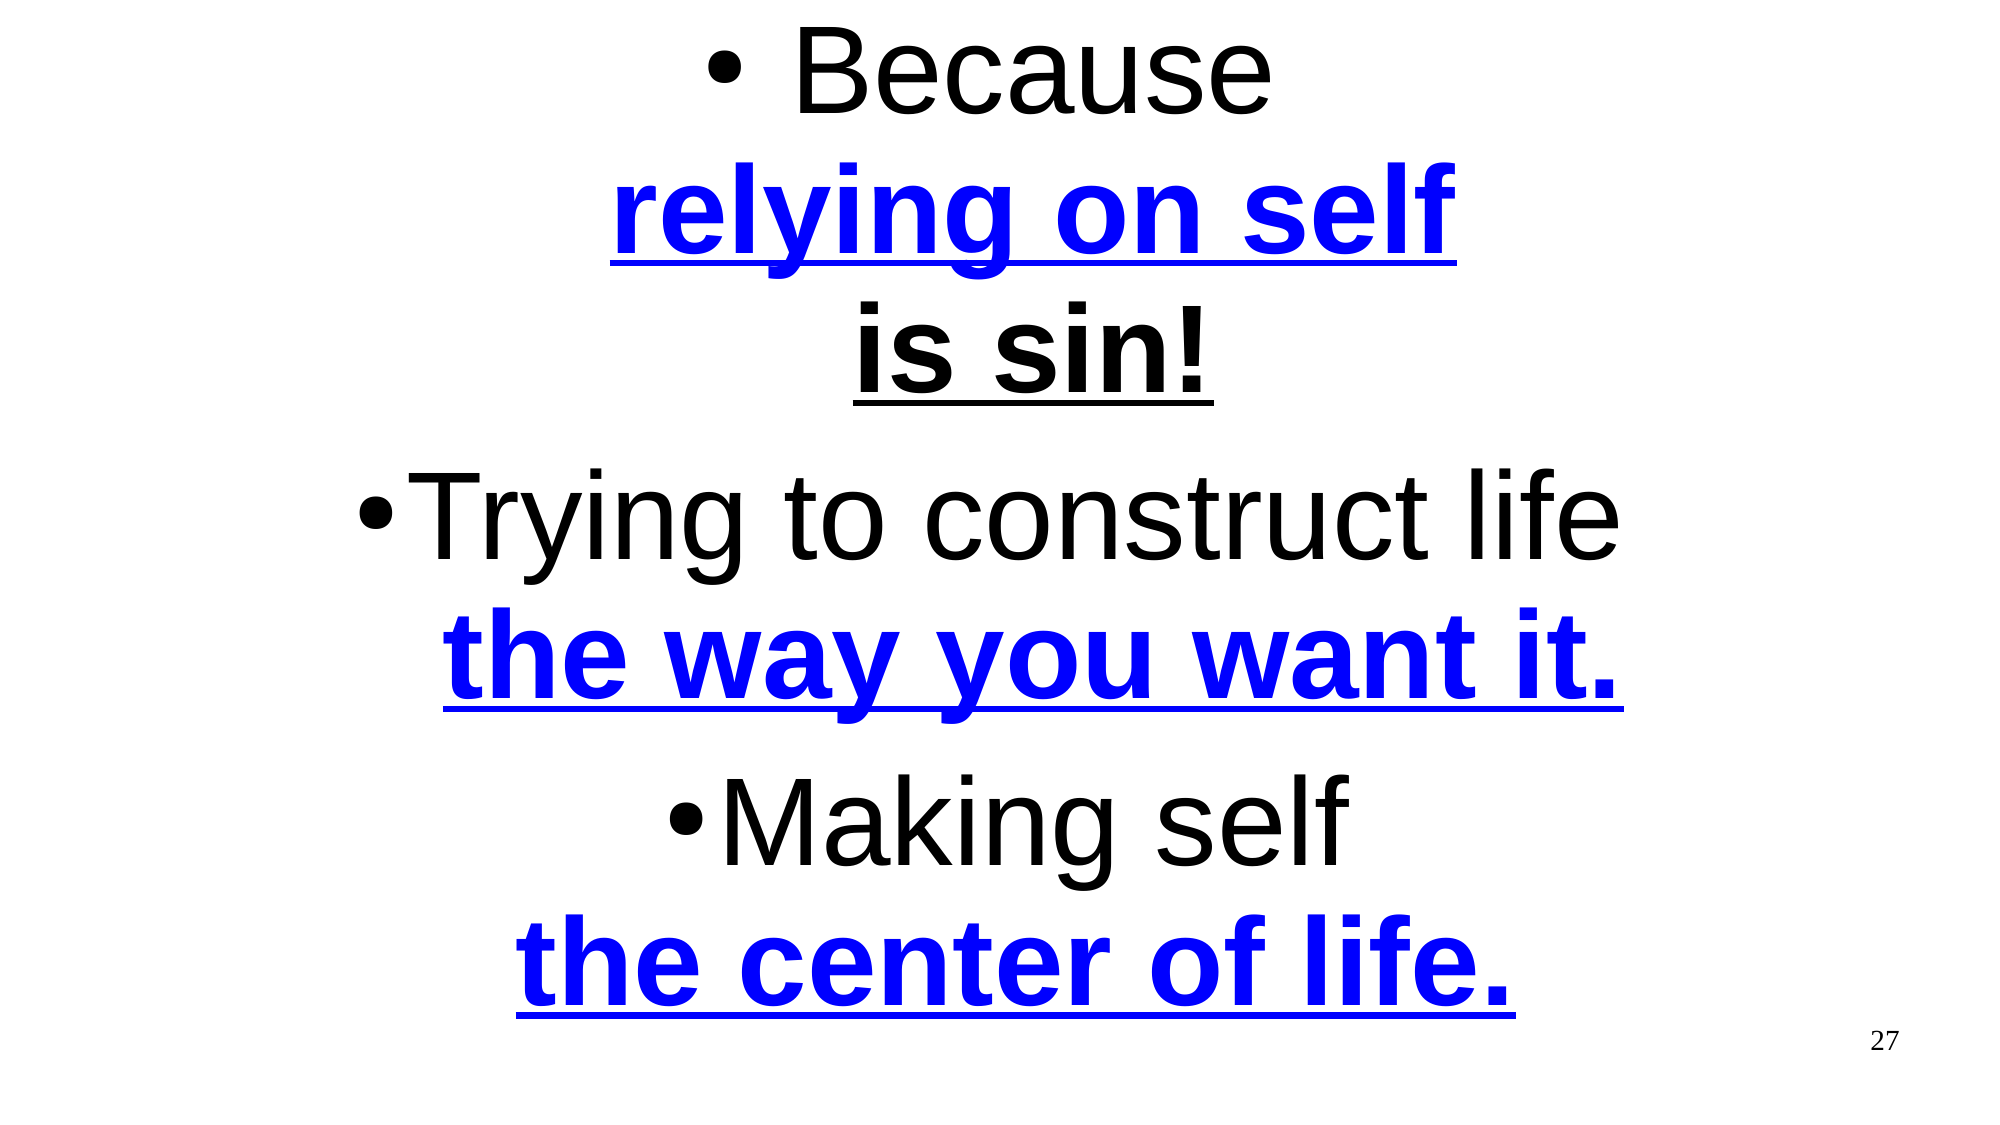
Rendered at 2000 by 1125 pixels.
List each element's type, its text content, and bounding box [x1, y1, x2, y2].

list Because relying on self is sin! Trying to construct life the way you want it. Making self the center of life. [0, 0, 1996, 1123]
